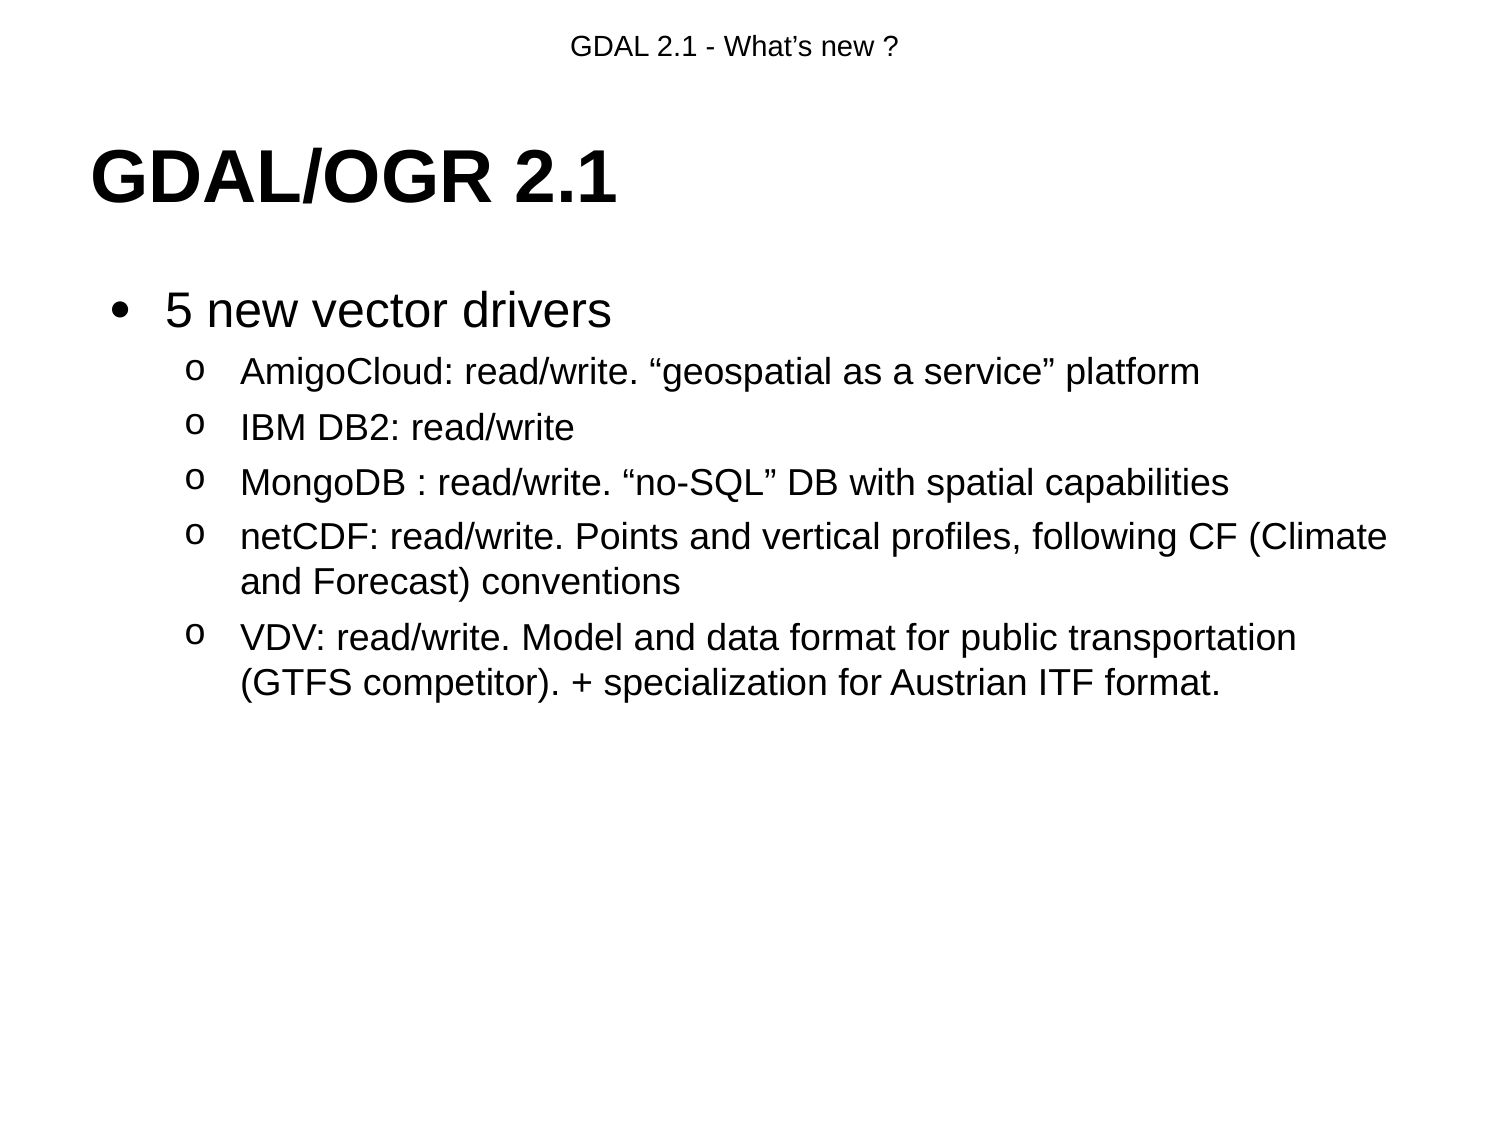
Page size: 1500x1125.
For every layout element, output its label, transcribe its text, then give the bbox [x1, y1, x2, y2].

list 5 new vector drivers AmigoCloud: read/write. “geospatial as a service” platform IBM DB2: read/write MongoDB : read/write. “no-SQL” DB with spatial capabilities netCDF: read/write. Points and vertical profiles, following CF (Climate and Forecast) conventions VDV: read/write. Model and data format for public transportation (GTFS competitor). + specialization for Austrian ITF format. [75, 262, 1425, 1078]
title GDAL/OGR 2.1 [75, 45, 1425, 233]
